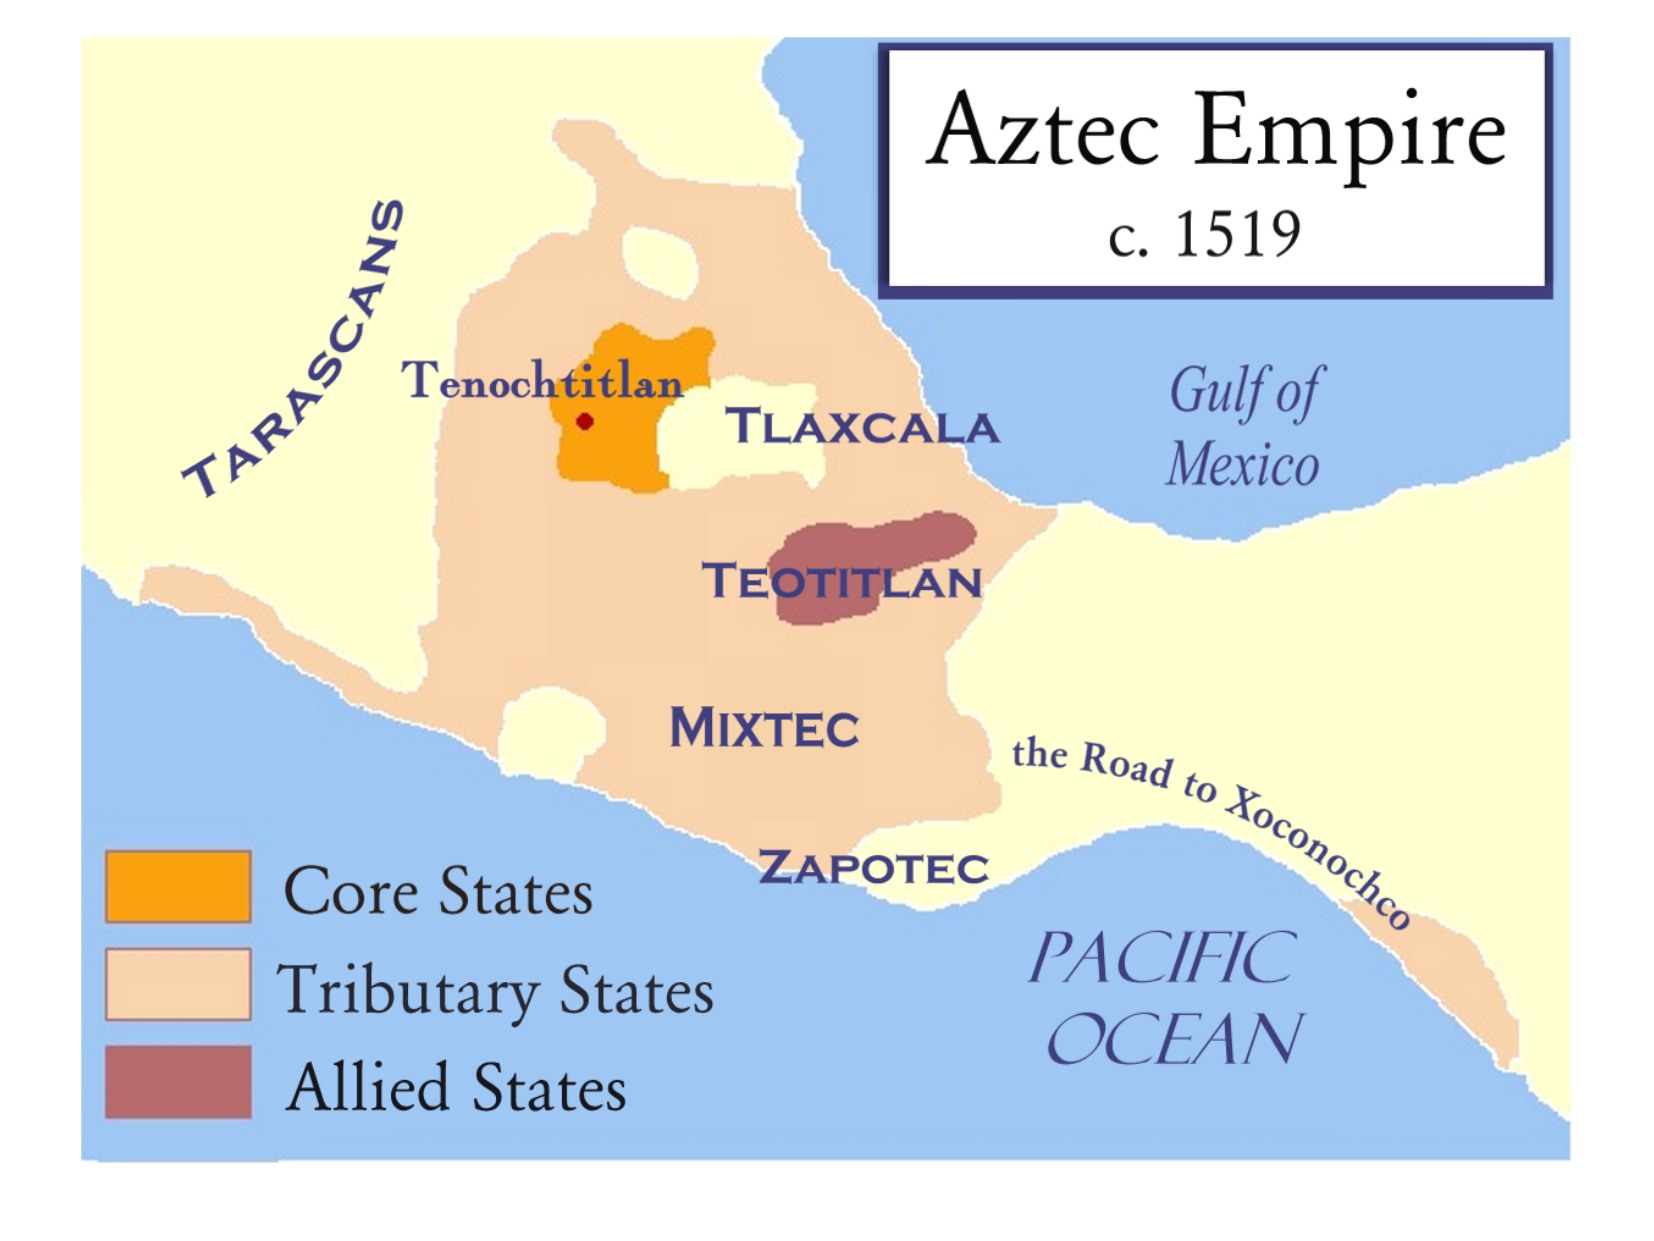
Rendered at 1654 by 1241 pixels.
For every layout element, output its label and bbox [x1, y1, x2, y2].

picture [81, 37, 1573, 1163]
